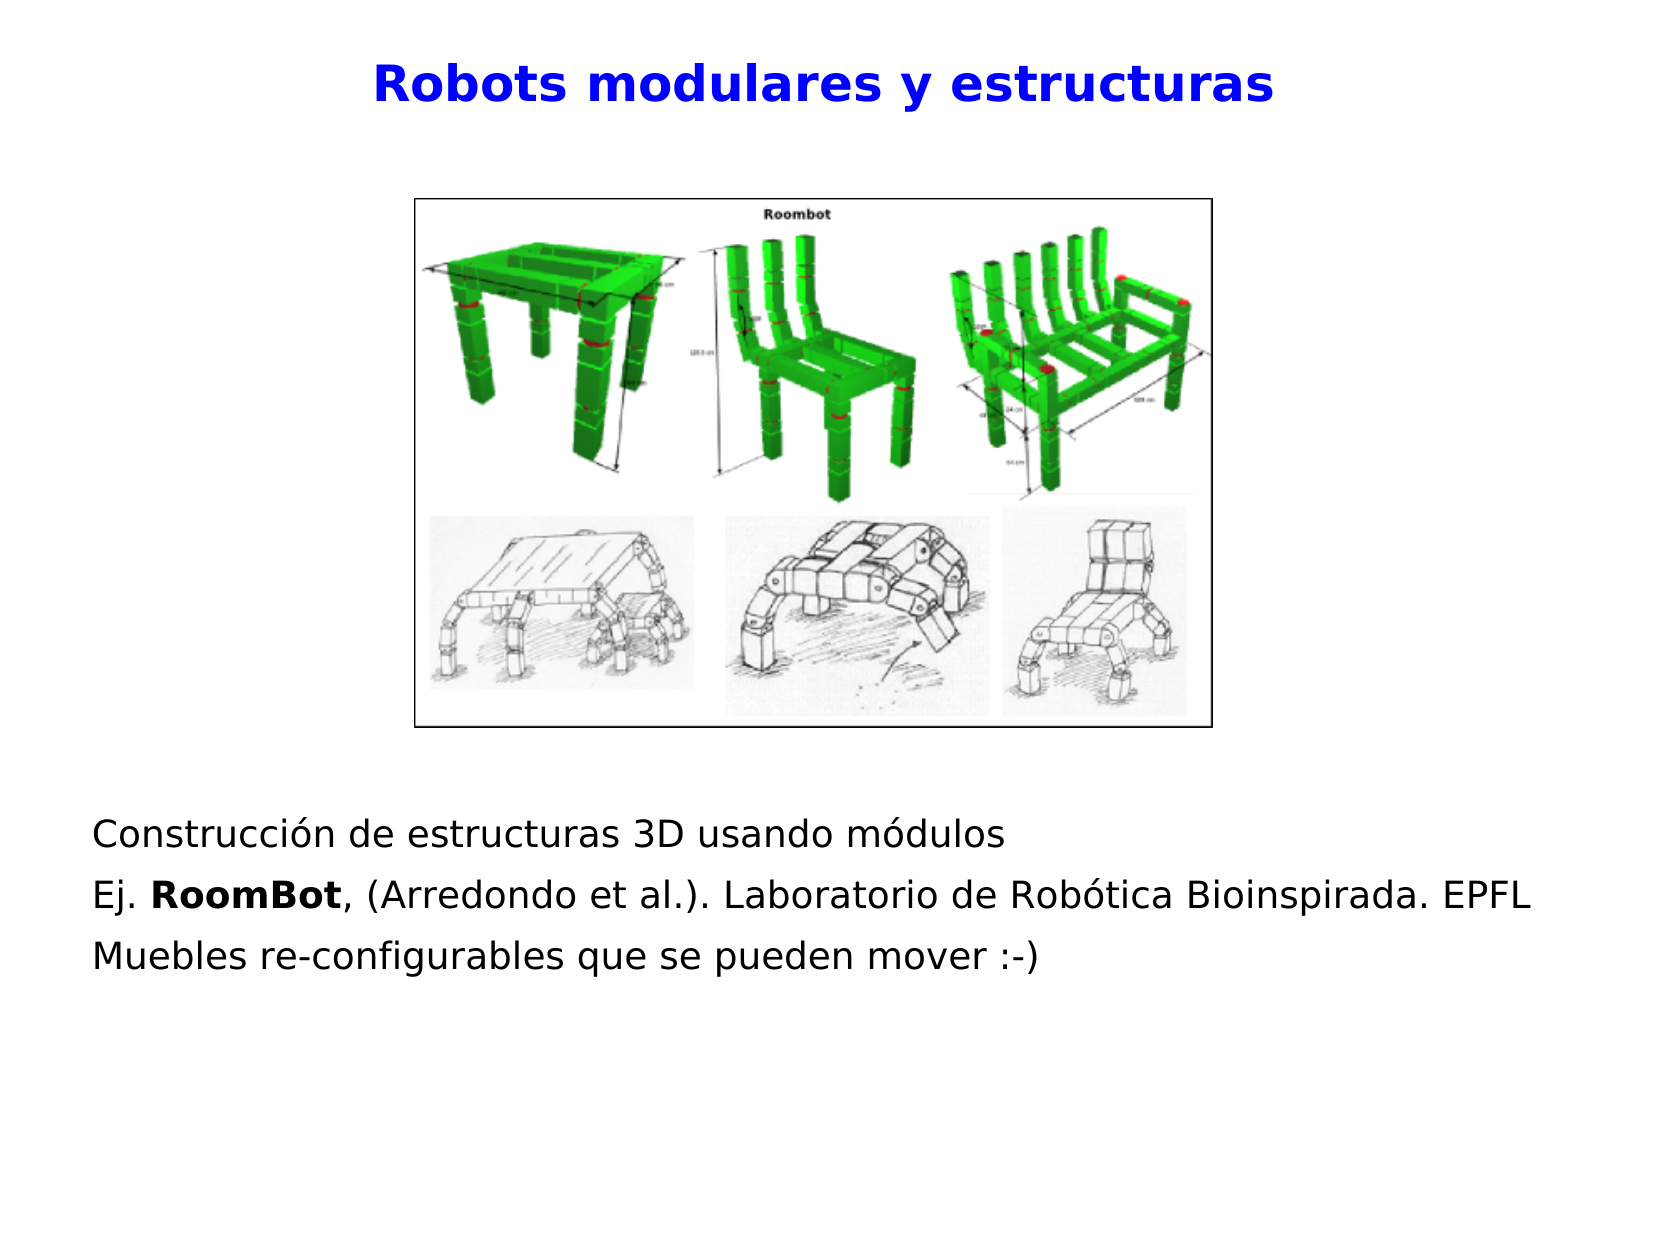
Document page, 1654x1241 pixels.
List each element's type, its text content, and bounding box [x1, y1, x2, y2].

text_box Construcción de estructuras 3D usando módulos Ej. RoomBot, (Arredondo et al.). Laboratorio de Robótica Bioinspirada. EPFL Muebles re-configurables que se pueden mover :-) [65, 805, 1561, 986]
picture [414, 198, 1213, 729]
text_box Robots modulares y estructuras [357, 47, 1292, 121]
